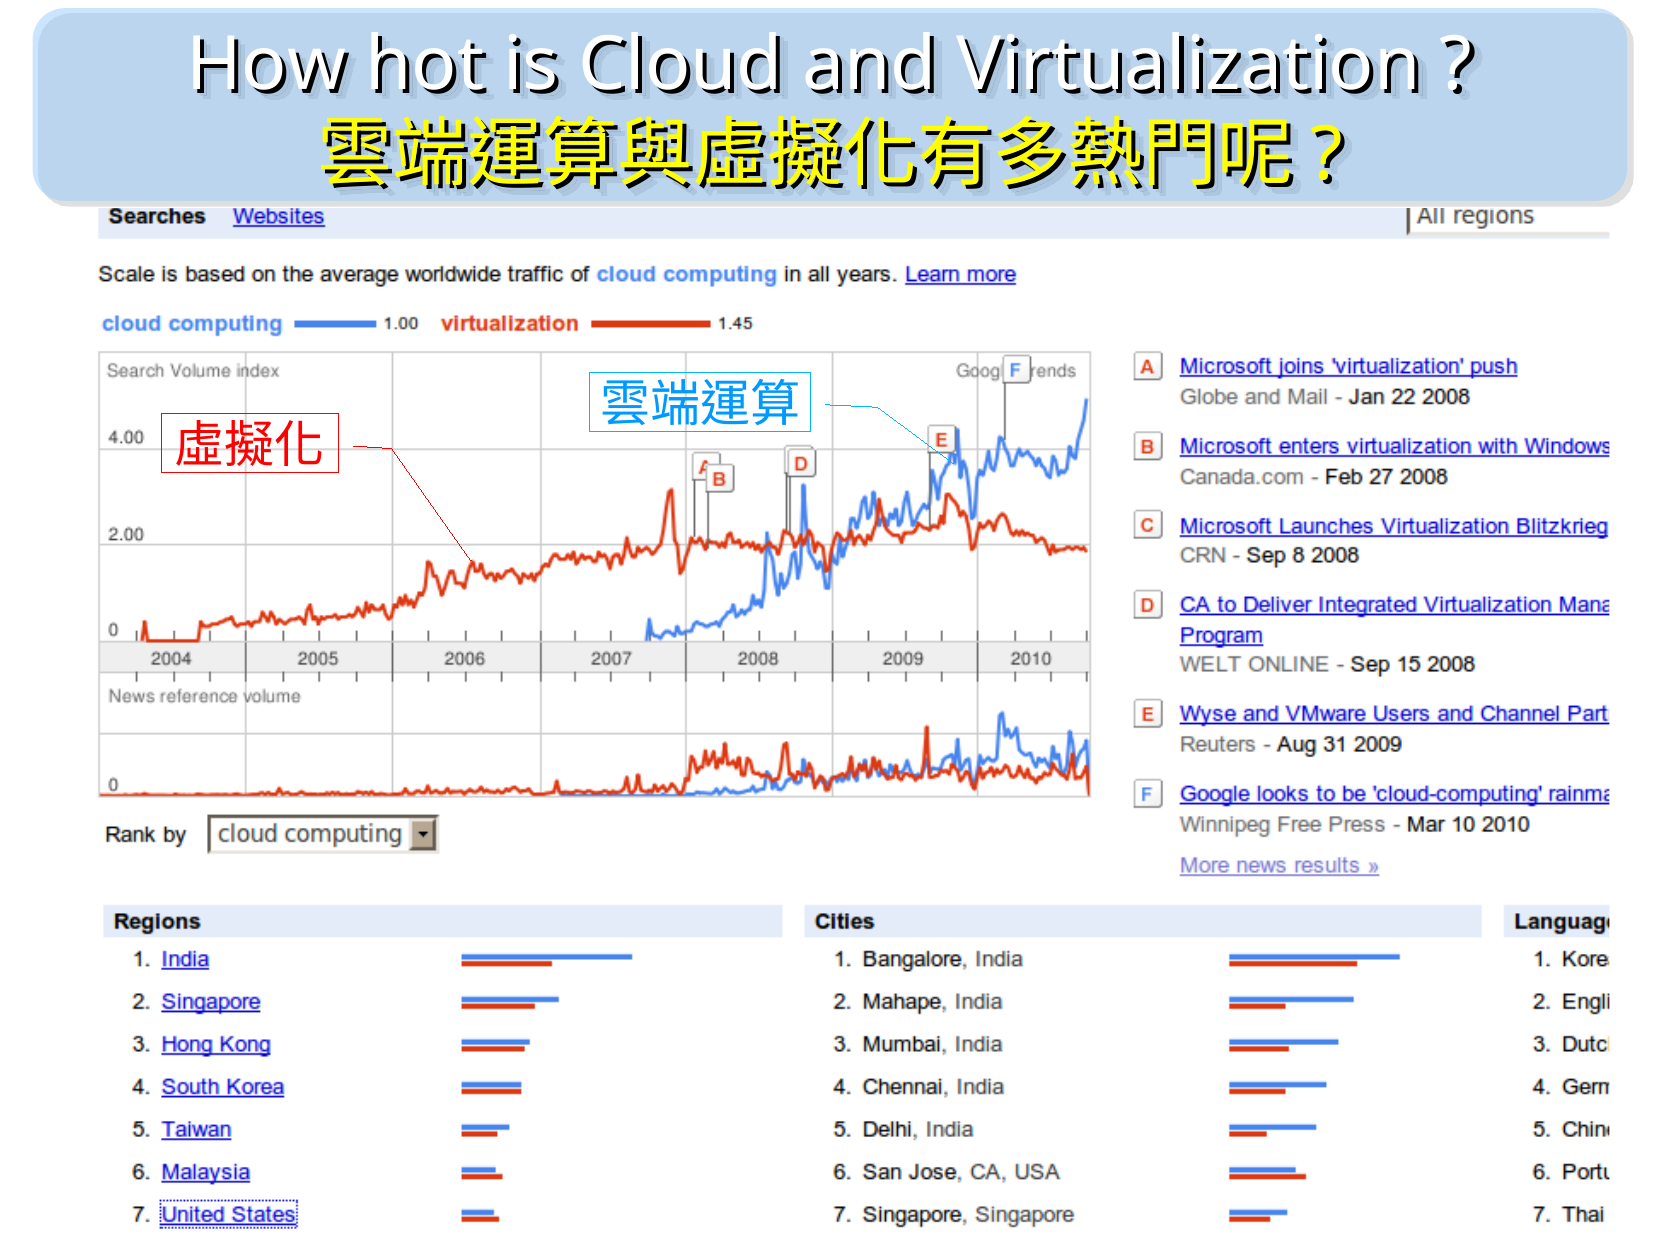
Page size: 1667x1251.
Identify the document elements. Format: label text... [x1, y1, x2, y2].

text_box 虛擬化 [161, 413, 338, 473]
text_box How hot is Cloud and Virtualization ? 雲端運算與虛擬化有多熱門呢? [32, 8, 1628, 201]
picture [73, 208, 1610, 1238]
text_box 雲端運算 [589, 372, 811, 431]
